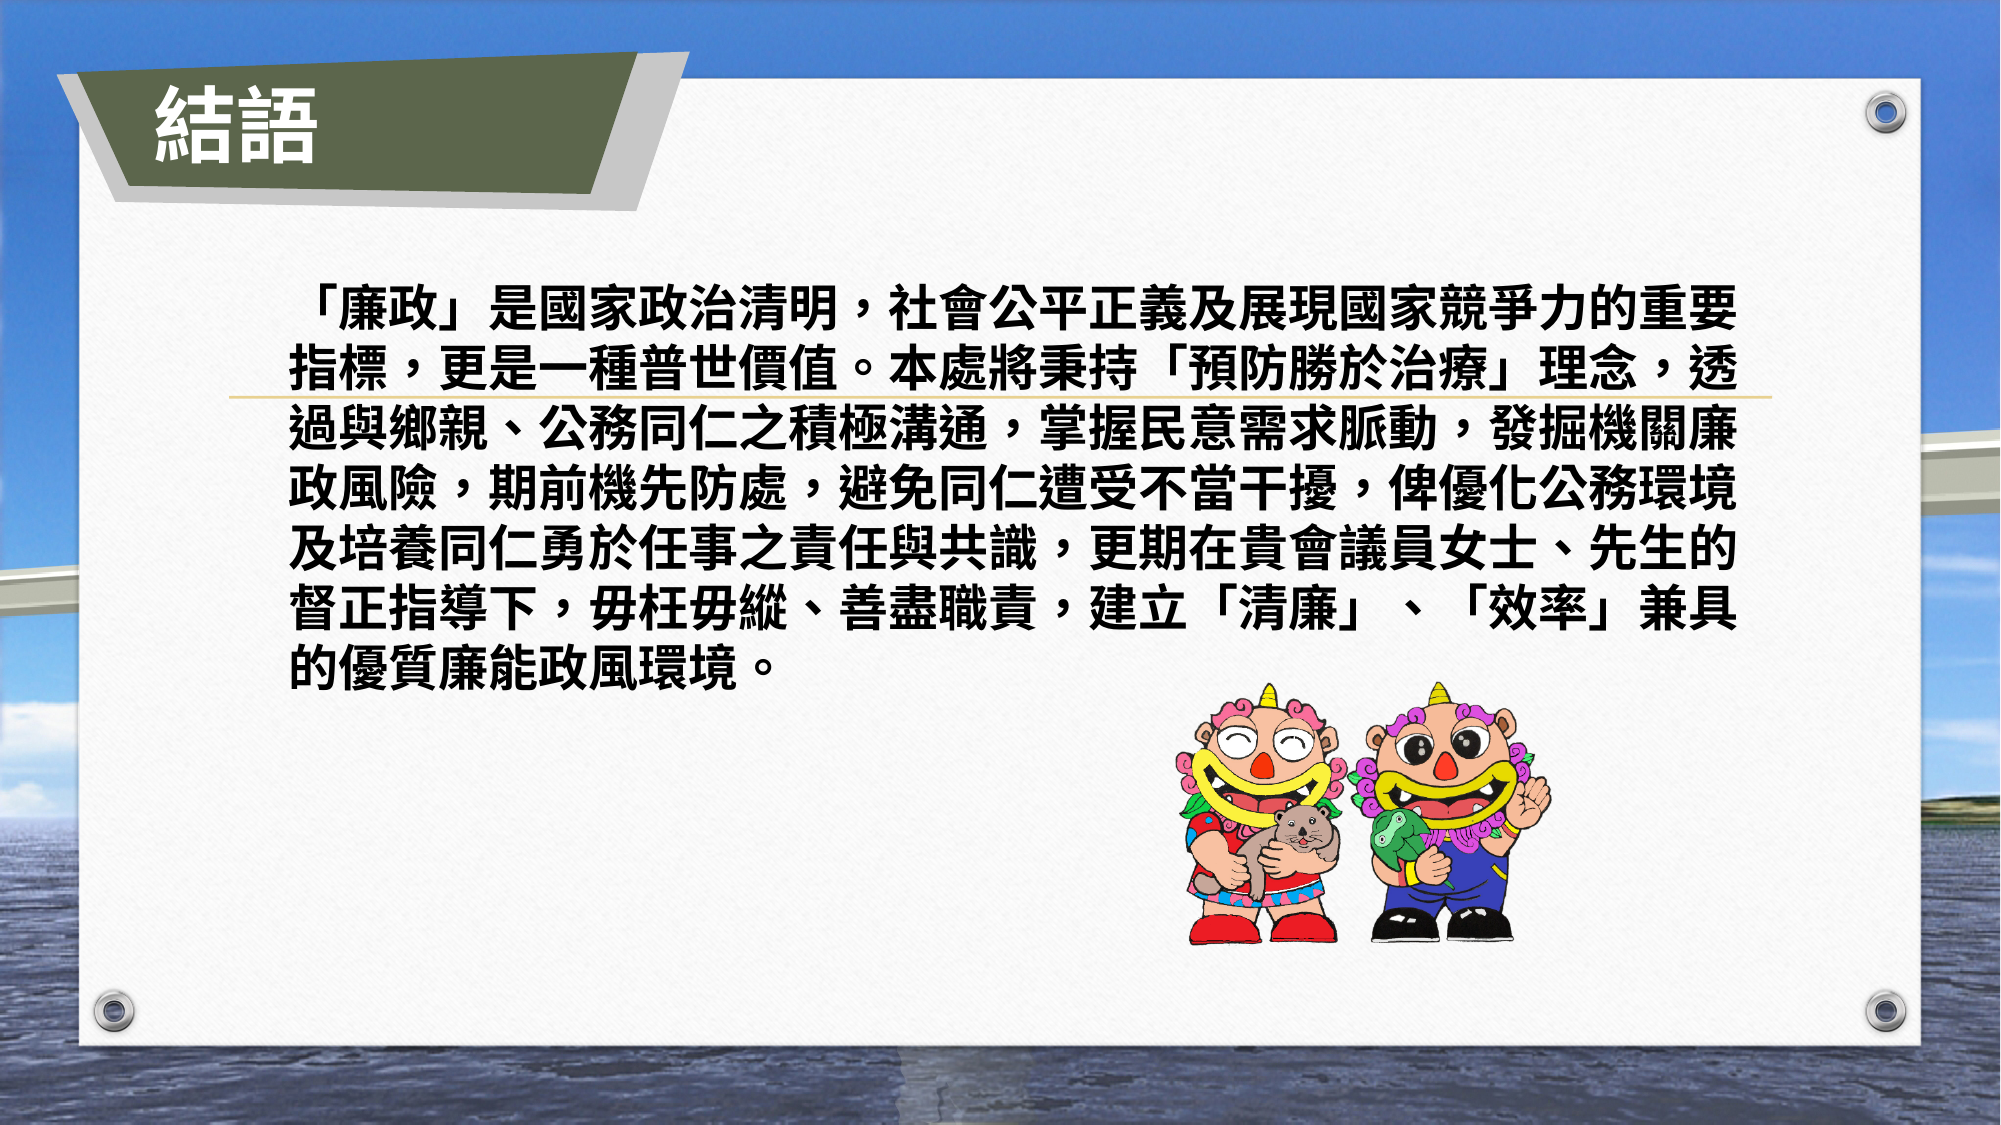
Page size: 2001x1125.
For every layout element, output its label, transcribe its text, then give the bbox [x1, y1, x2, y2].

text_box 結語 [76, 51, 638, 194]
text_box 「廉政」是國家政治清明，社會公平正義及展現國家競爭力的重要指標，更是一種普世價值。本處將秉持「預防勝於治療」理念，透過與鄉親、公務同仁之積極溝通，掌握民意需求脈動，發掘機關廉政風險，期前機先防處，避免同仁遭受不當干擾，俾優化公務環境及培養同仁勇於任事之責任與共識，更期在貴會議員女士、先生的督正指導下，毋枉毋縱、善盡職責，建立「清廉」、「效率」兼具的優質廉能政風環境。 [273, 268, 1768, 704]
picture [0, 0, 2001, 1125]
text_box [56, 51, 690, 212]
